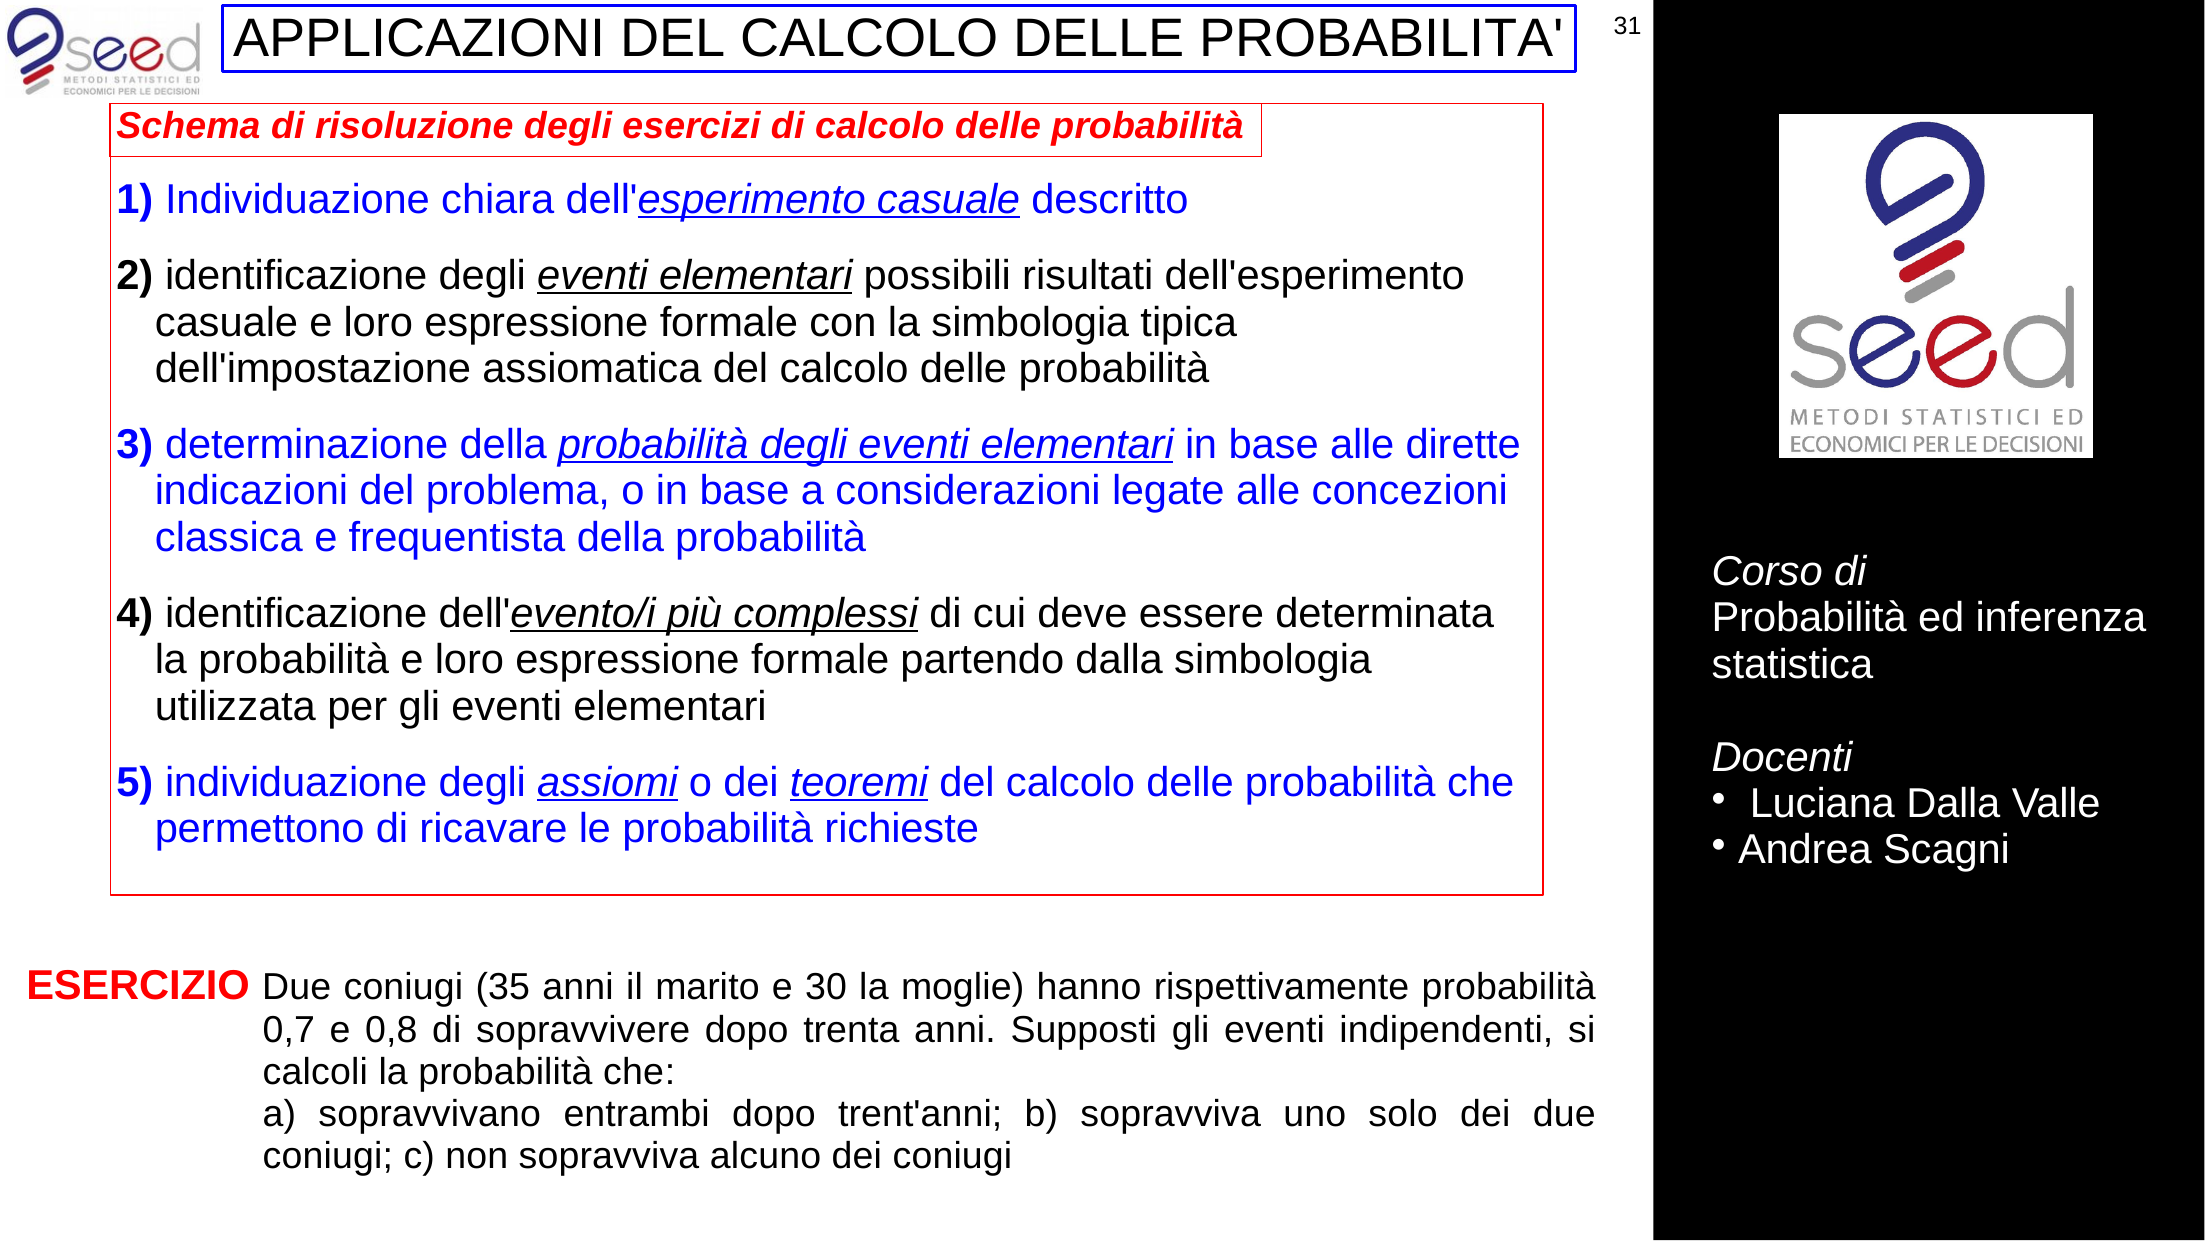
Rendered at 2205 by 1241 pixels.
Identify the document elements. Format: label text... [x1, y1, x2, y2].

text_box APPLICAZIONI DEL CALCOLO DELLE PROBABILITA' [222, 5, 1576, 72]
picture [1779, 114, 2093, 458]
picture [5, 5, 203, 98]
text_box ESERCIZIO Due coniugi (35 anni il marito e 30 la moglie) hanno rispettivamente probabilità 0,7 e 0,8 di sopravvivere dopo trenta anni. Supposti gli eventi indipendenti, si calcoli la probabilità che: a) sopravvivano entrambi dopo trent'anni; b) sopravviva uno solo dei due coniugi; c) non sopravviva alcuno dei coniugi [26, 961, 1598, 1186]
text_box Schema di risoluzione degli esercizi di calcolo delle probabilità 1) Individuazione chiara dell'esperimento casuale descritto 2) identificazione degli eventi elementari possibili risultati dell'esperimento casuale e loro espressione formale con la simbologia tipica dell'impostazione assiomatica del calcolo delle probabilità 3) determinazione della probabilità degli eventi elementari in base alle dirette indicazioni del problema, o in base a considerazioni legate alle concezioni classica e frequentista della probabilità 4) identificazione dell'evento/i più complessi di cui deve essere determinata la probabilità e loro espressione formale partendo dalla simbologia utilizzata per gli eventi elementari 5) individuazione degli assiomi o dei teoremi del calcolo delle probabilità che permettono di ricavare le probabilità richieste [110, 103, 1543, 896]
text_box Schema di risoluzione degli esercizi di calcolo delle probabilità 1) Individuazione chiara dell'esperimento casuale descritto 2) identificazione degli eventi elementari possibili risultati dell'esperimento casuale e loro espressione formale con la simbologia tipica dell'impostazione assiomatica del calcolo delle probabilità 3) determinazione della probabilità degli eventi elementari in base alle dirette indicazioni del problema, o in base a considerazioni legate alle concezioni classica e frequentista della probabilità 4) identificazione dell'evento/i più complessi di cui deve essere determinata la probabilità e loro espressione formale partendo dalla simbologia utilizzata per gli eventi elementari 5) individuazione degli assiomi o dei teoremi del calcolo delle probabilità che permettono di ricavare le probabilità richieste [110, 104, 1261, 156]
